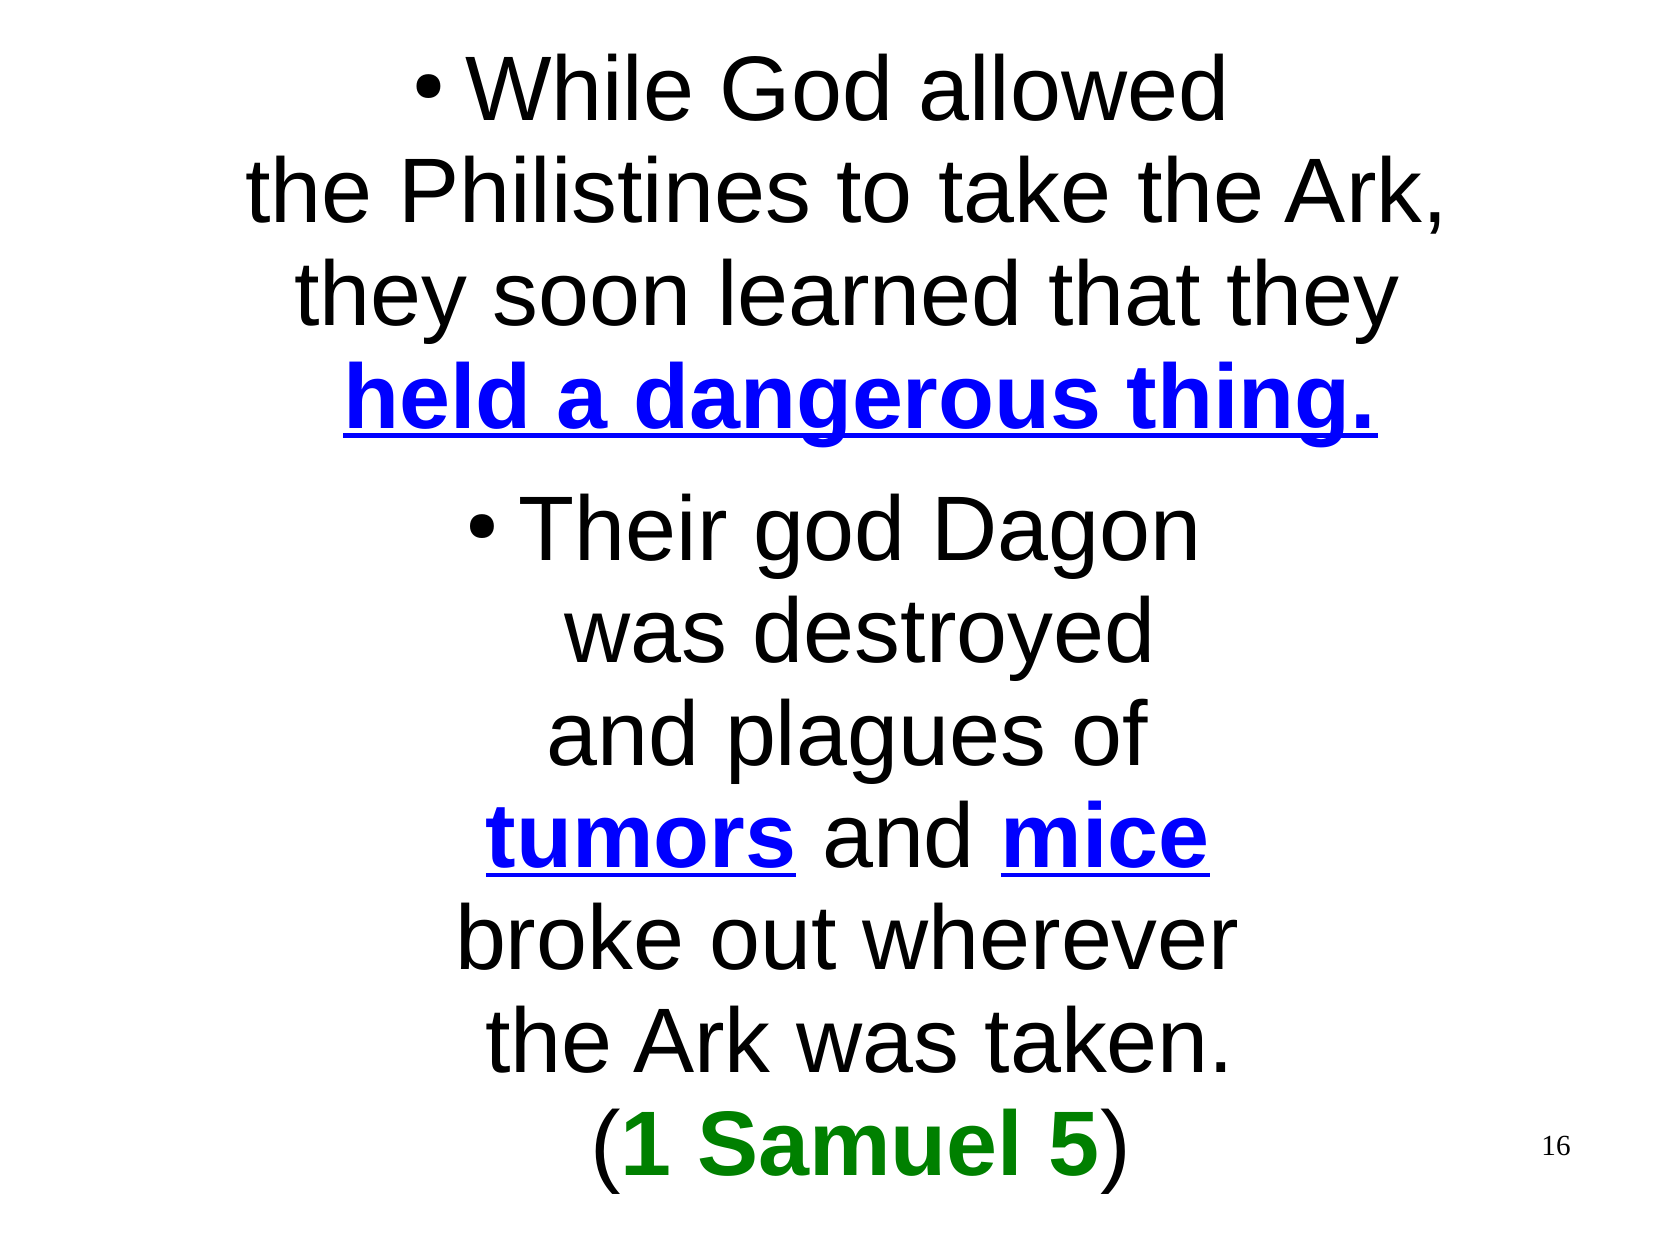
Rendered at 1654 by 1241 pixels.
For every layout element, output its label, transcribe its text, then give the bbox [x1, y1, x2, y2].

list While God allowed the Philistines to take the Ark, they soon learned that they held a dangerous thing. Their god Dagon was destroyed and plagues of tumors and mice broke out wherever the Ark was taken. (1 Samuel 5) [37, 37, 1613, 1201]
